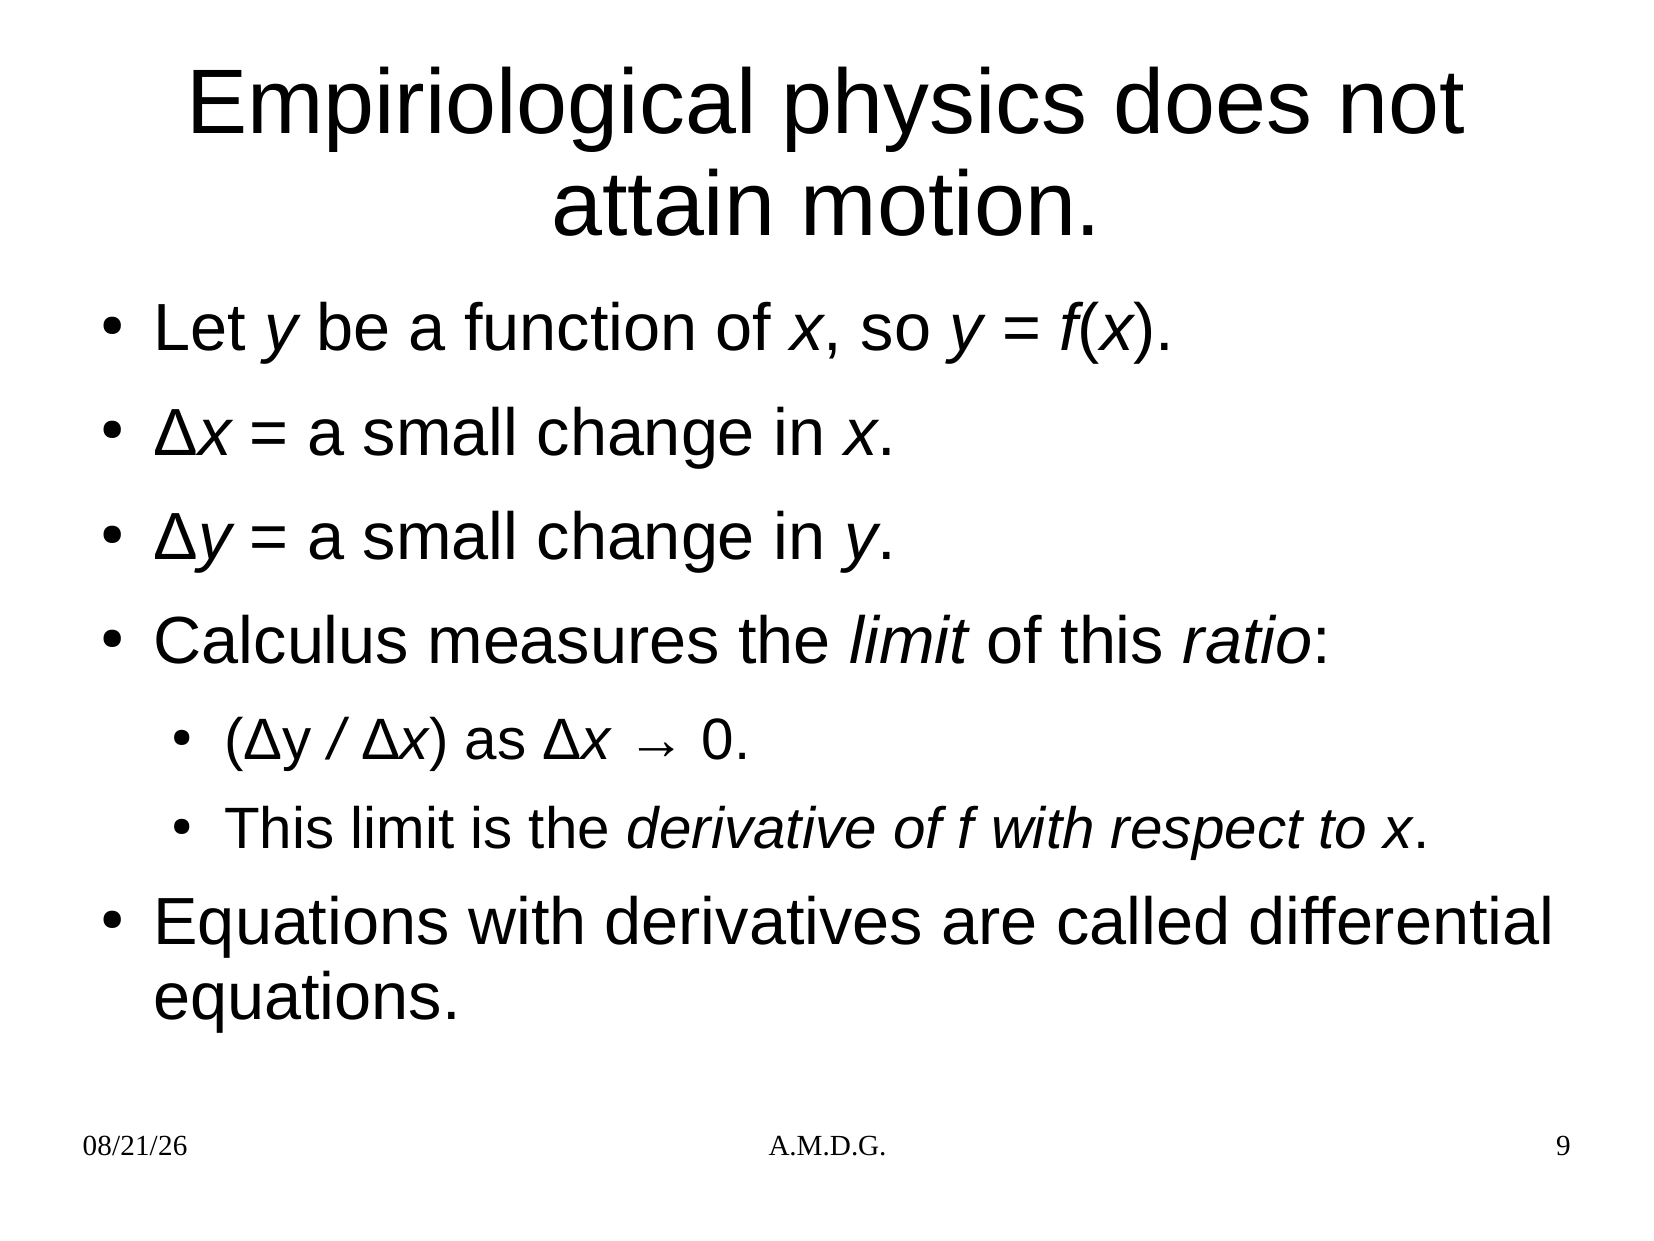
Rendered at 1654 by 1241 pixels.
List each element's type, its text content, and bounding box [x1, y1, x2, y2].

list Let y be a function of x, so y = f(x). Δx = a small change in x. Δy = a small change in y. Calculus measures the limit of this ratio: (Δy / Δx) as Δx → 0. This limit is the derivative of f with respect to x. Equations with derivatives are called differential equations. [82, 290, 1571, 1109]
title Empiriological physics does not attain motion. [82, 49, 1571, 257]
